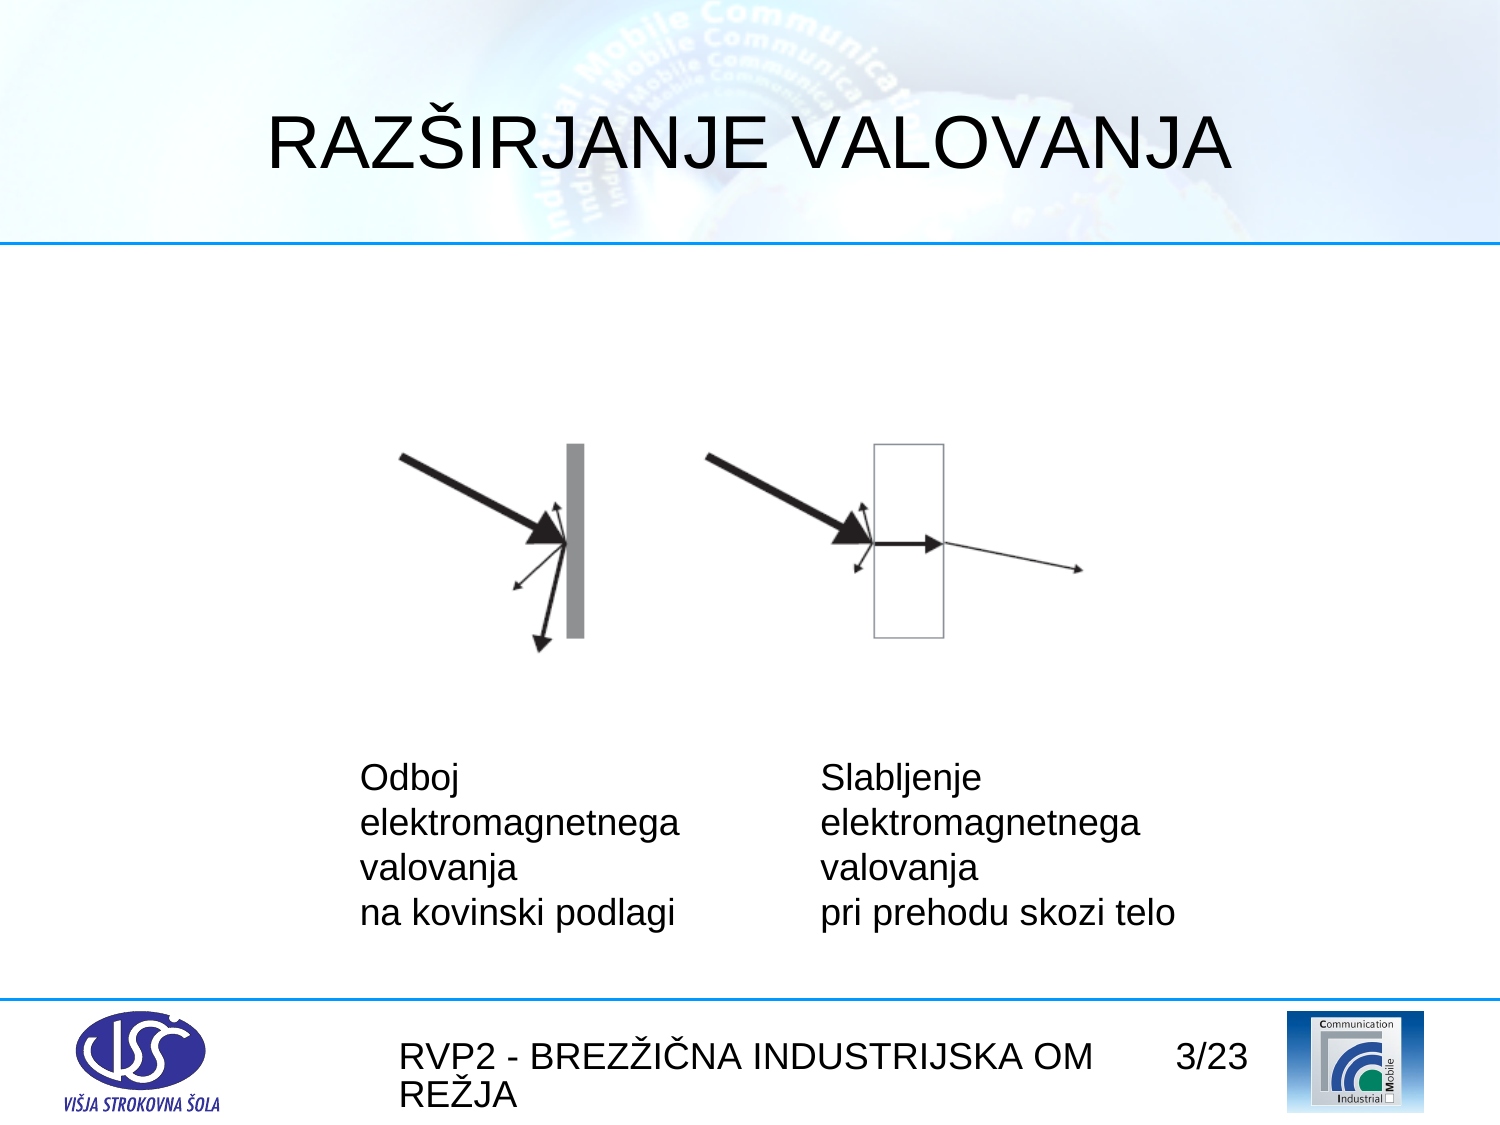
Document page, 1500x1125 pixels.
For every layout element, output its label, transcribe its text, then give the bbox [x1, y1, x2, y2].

picture [369, 390, 1101, 672]
title RAZŠIRJANJE VALOVANJA [75, 45, 1426, 233]
text_box Odboj elektromagnetnega valovanja na kovinski podlagi [345, 745, 724, 941]
text_box Slabljenje elektromagnetnega valovanja pri prehodu skozi telo [805, 745, 1258, 941]
picture [1287, 1011, 1424, 1113]
